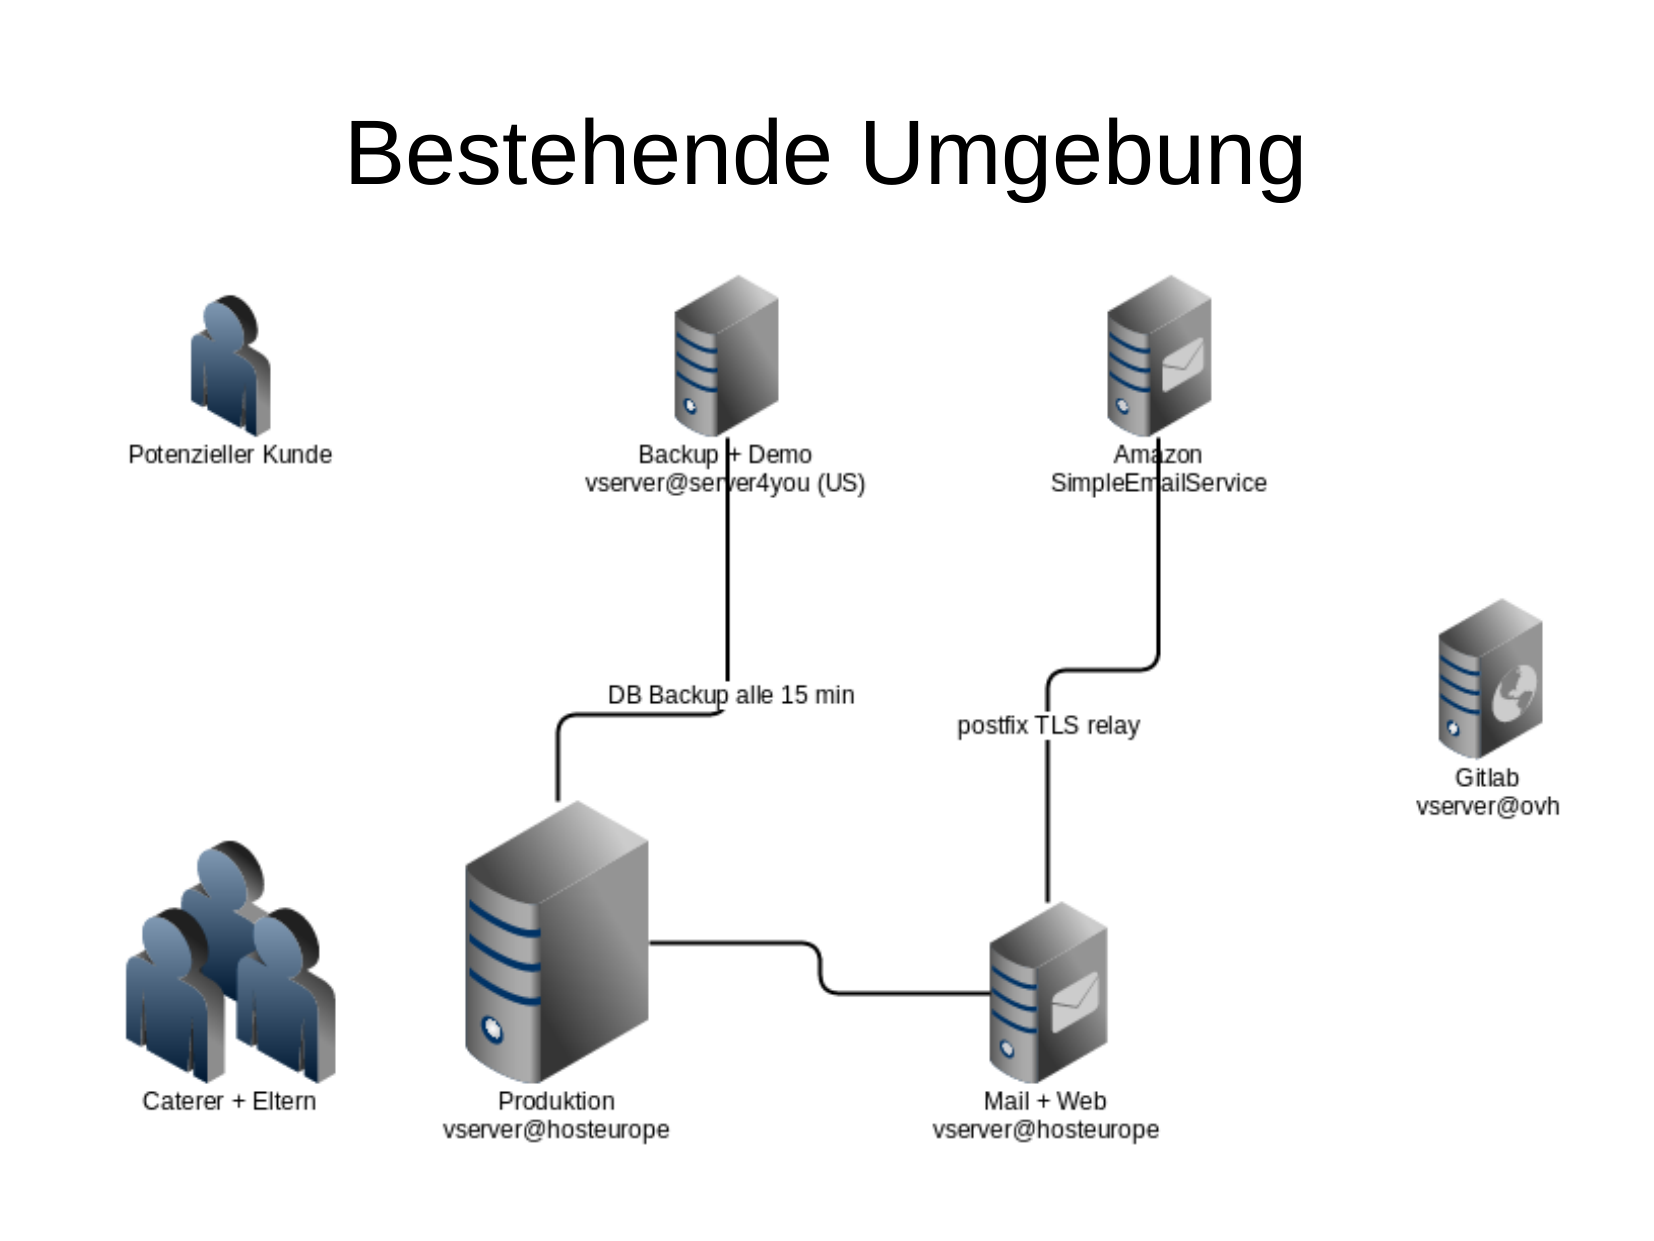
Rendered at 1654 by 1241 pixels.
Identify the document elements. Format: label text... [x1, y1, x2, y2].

title Bestehende Umgebung [82, 49, 1571, 257]
picture [86, 215, 1606, 1186]
